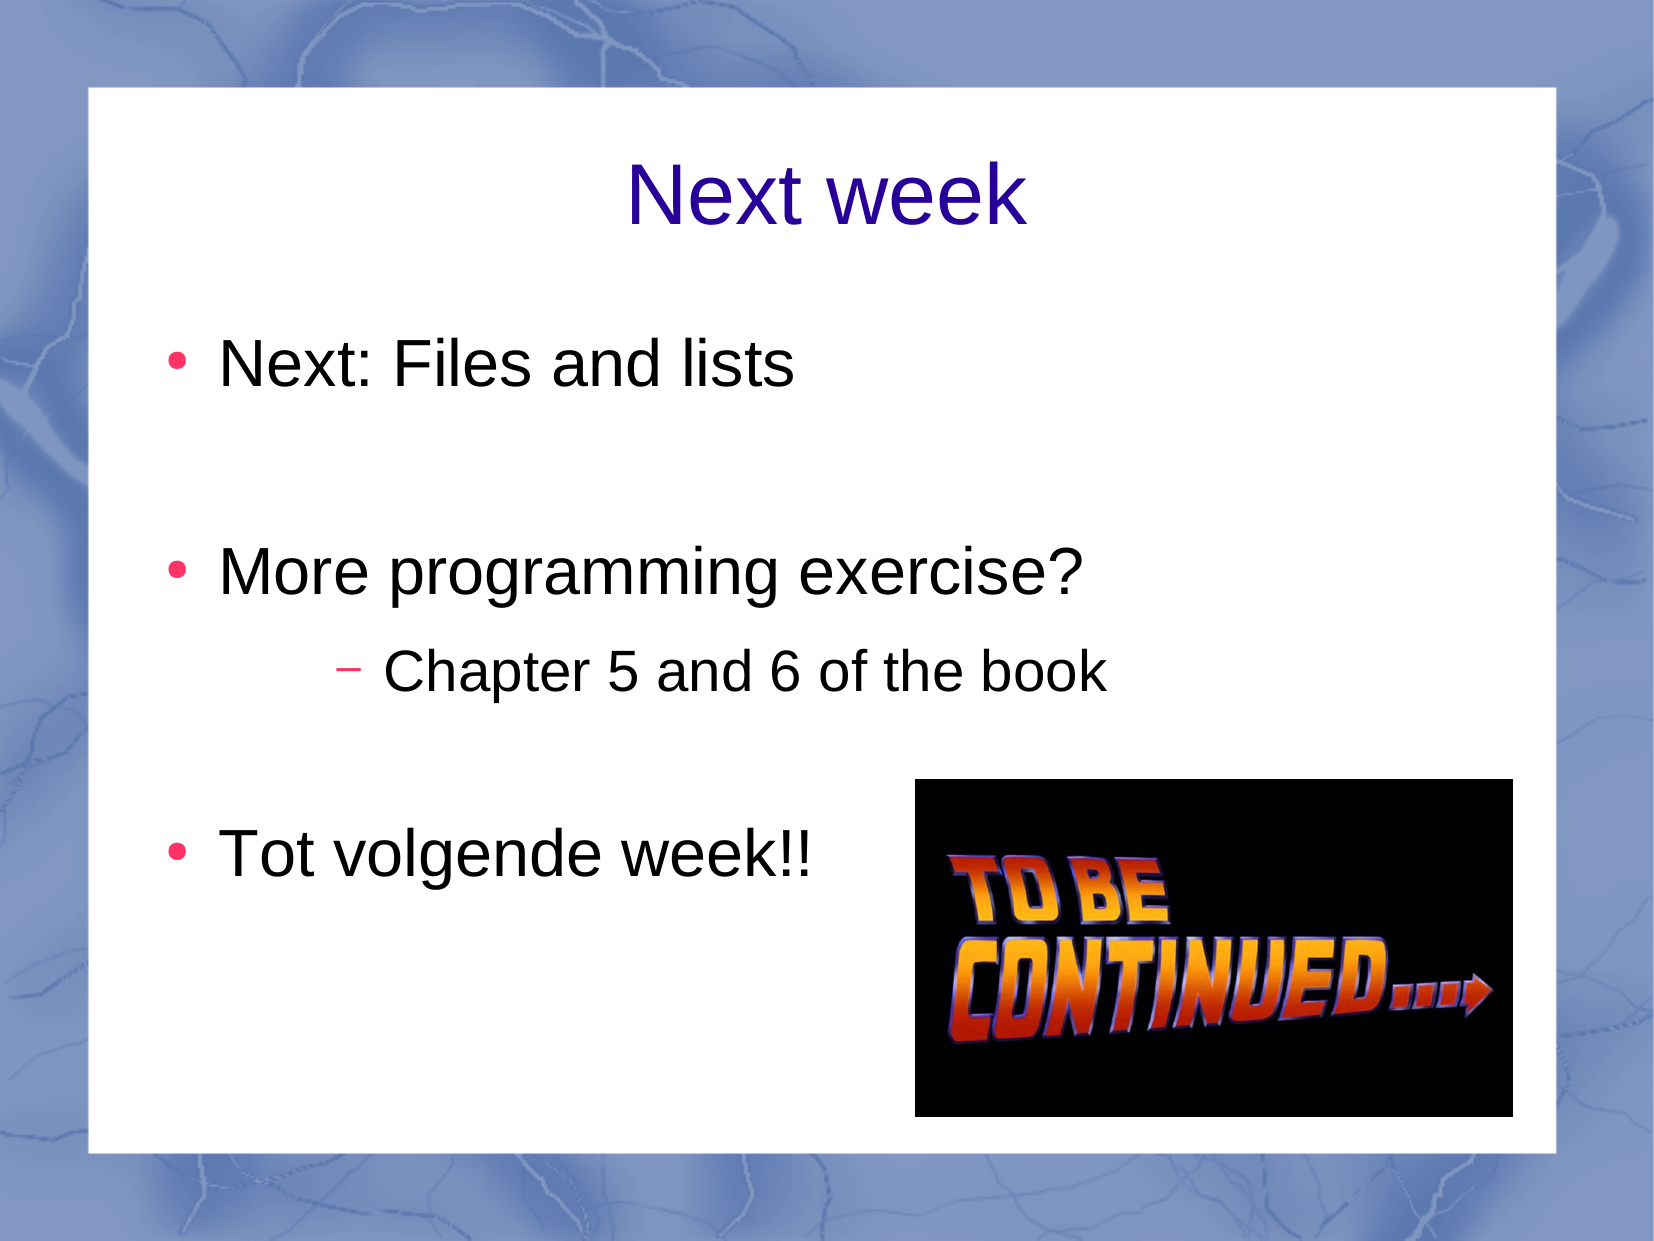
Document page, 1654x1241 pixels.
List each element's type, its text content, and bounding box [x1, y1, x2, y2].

picture [0, 0, 1654, 1241]
list Next: Files and lists More programming exercise? Chapter 5 and 6 of the book Tot volgende week!! [147, 325, 1506, 1045]
title Next week [118, 90, 1536, 298]
